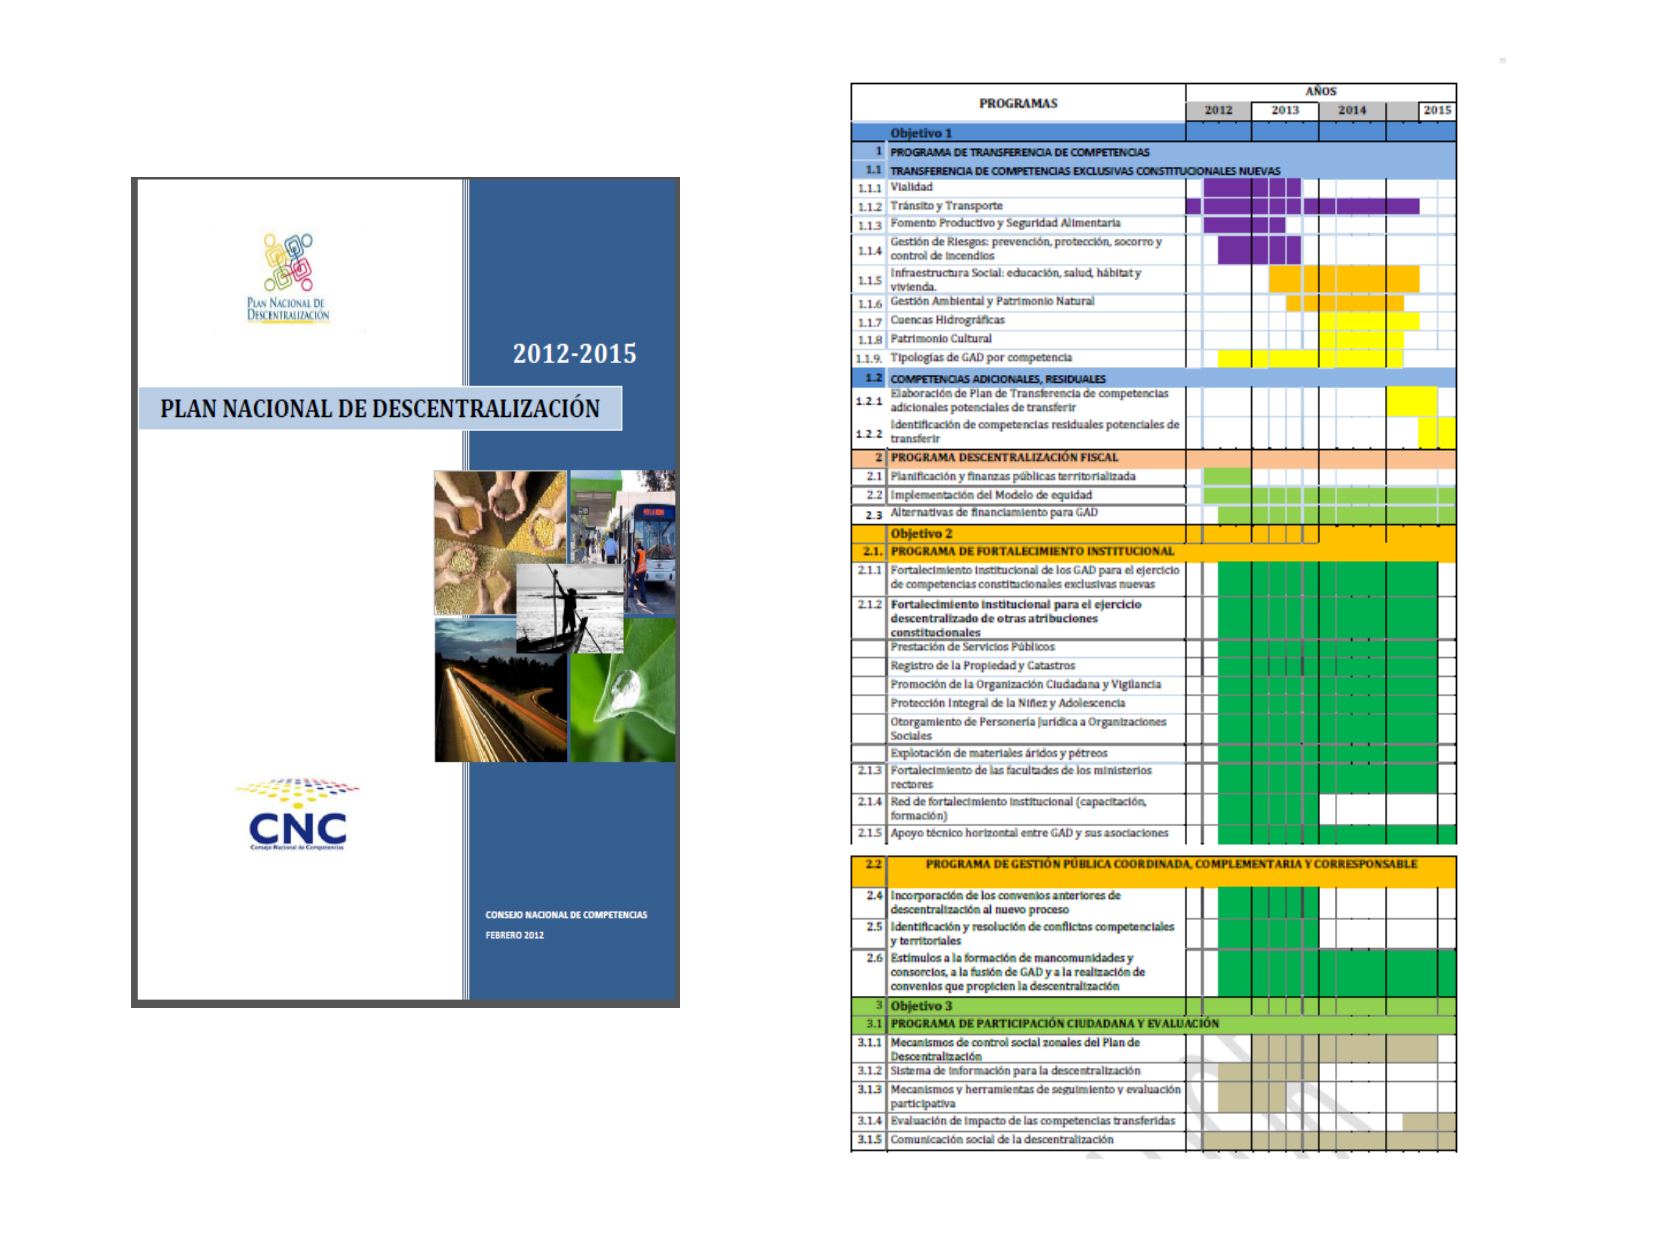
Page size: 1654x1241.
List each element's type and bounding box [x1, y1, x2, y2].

picture [131, 177, 680, 1008]
picture [793, 59, 1506, 1178]
